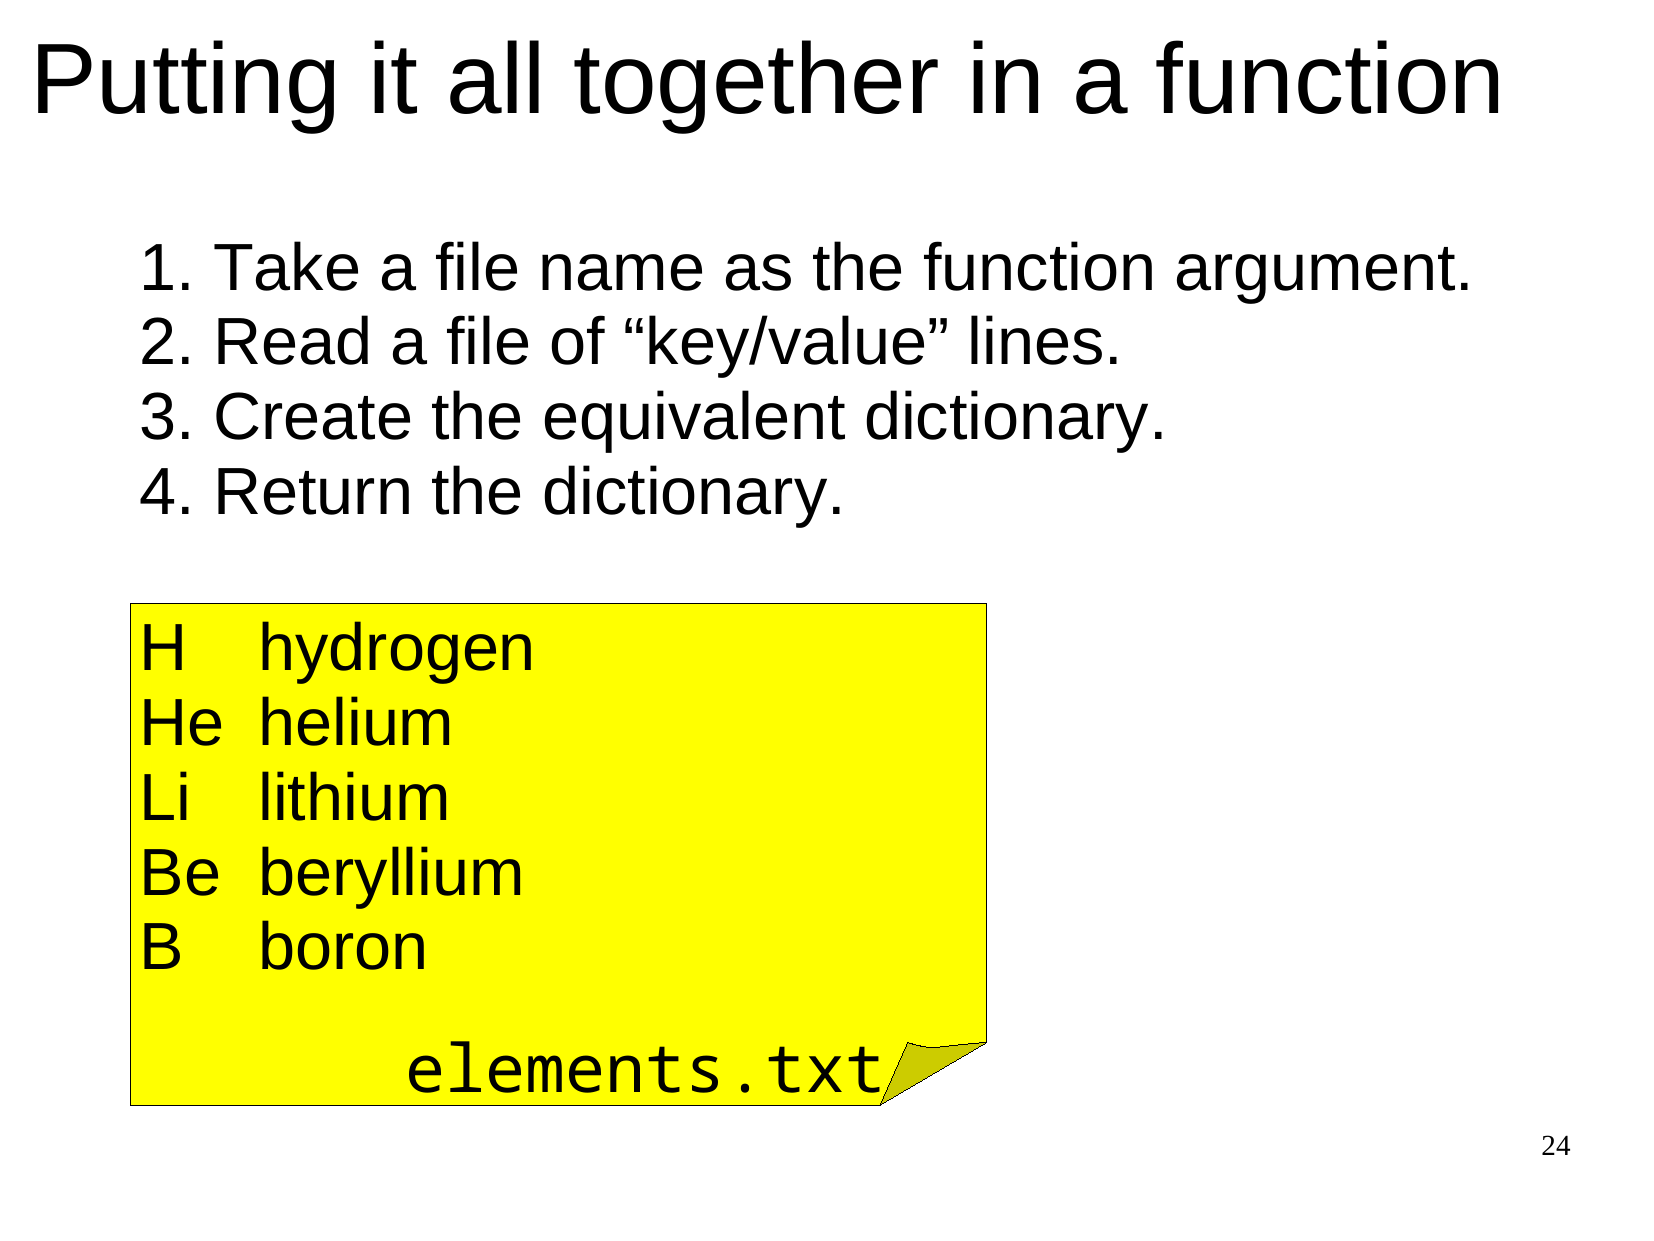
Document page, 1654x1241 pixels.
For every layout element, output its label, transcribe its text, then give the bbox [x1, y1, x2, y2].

text_box 1. Take a file name as the function argument. 2. Read a file of “key/value” lines. 3. Create the equivalent dictionary. 4. Return the dictionary. [130, 219, 1494, 540]
text_box H hydrogen He helium Li lithium Be beryllium B boron [130, 603, 987, 1106]
text_box Putting it all together in a function [12, 12, 1525, 146]
text_box elements.txt [390, 1014, 901, 1105]
